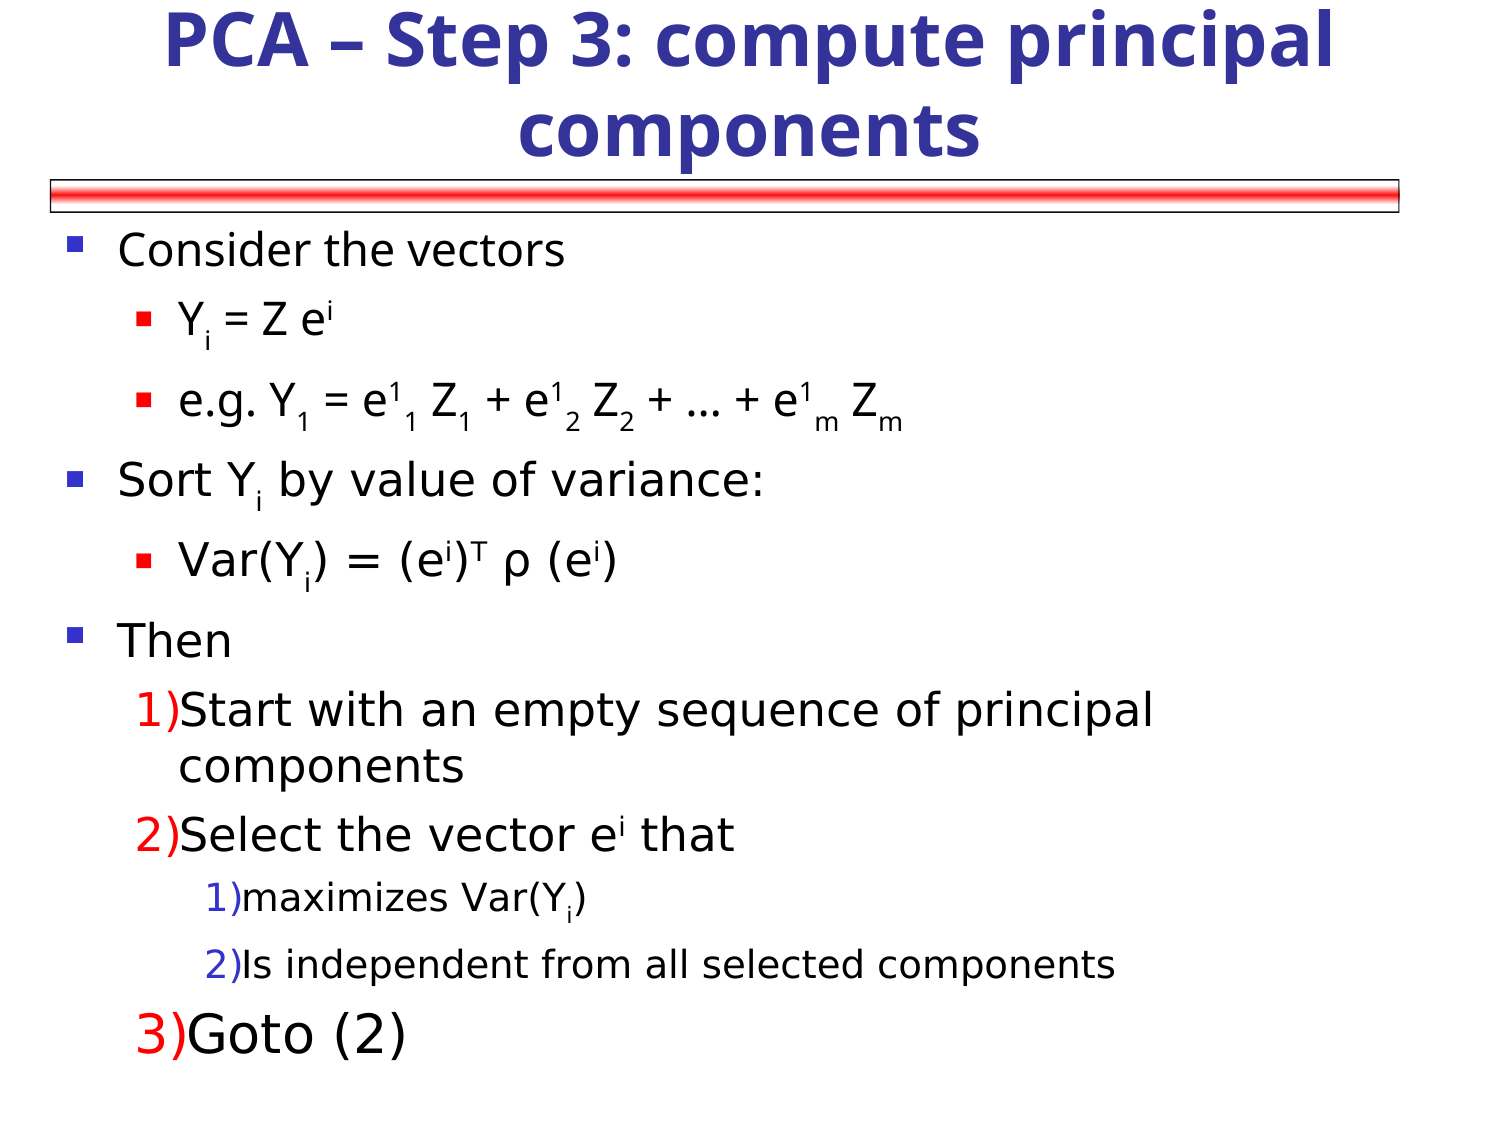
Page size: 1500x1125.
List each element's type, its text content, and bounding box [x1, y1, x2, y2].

list Consider the vectors Yi = Z ei e.g. Y1 = e11 Z1 + e12 Z2 + … + e1m Zm Sort Yi by value of variance: Var(Yi) = (ei)T ρ (ei) Then Start with an empty sequence of principal components Select the vector ei that maximizes Var(Yi) Is independent from all selected components Goto (2) [49, 212, 1425, 1081]
title PCA – Step 3: compute principal components [0, 0, 1500, 180]
